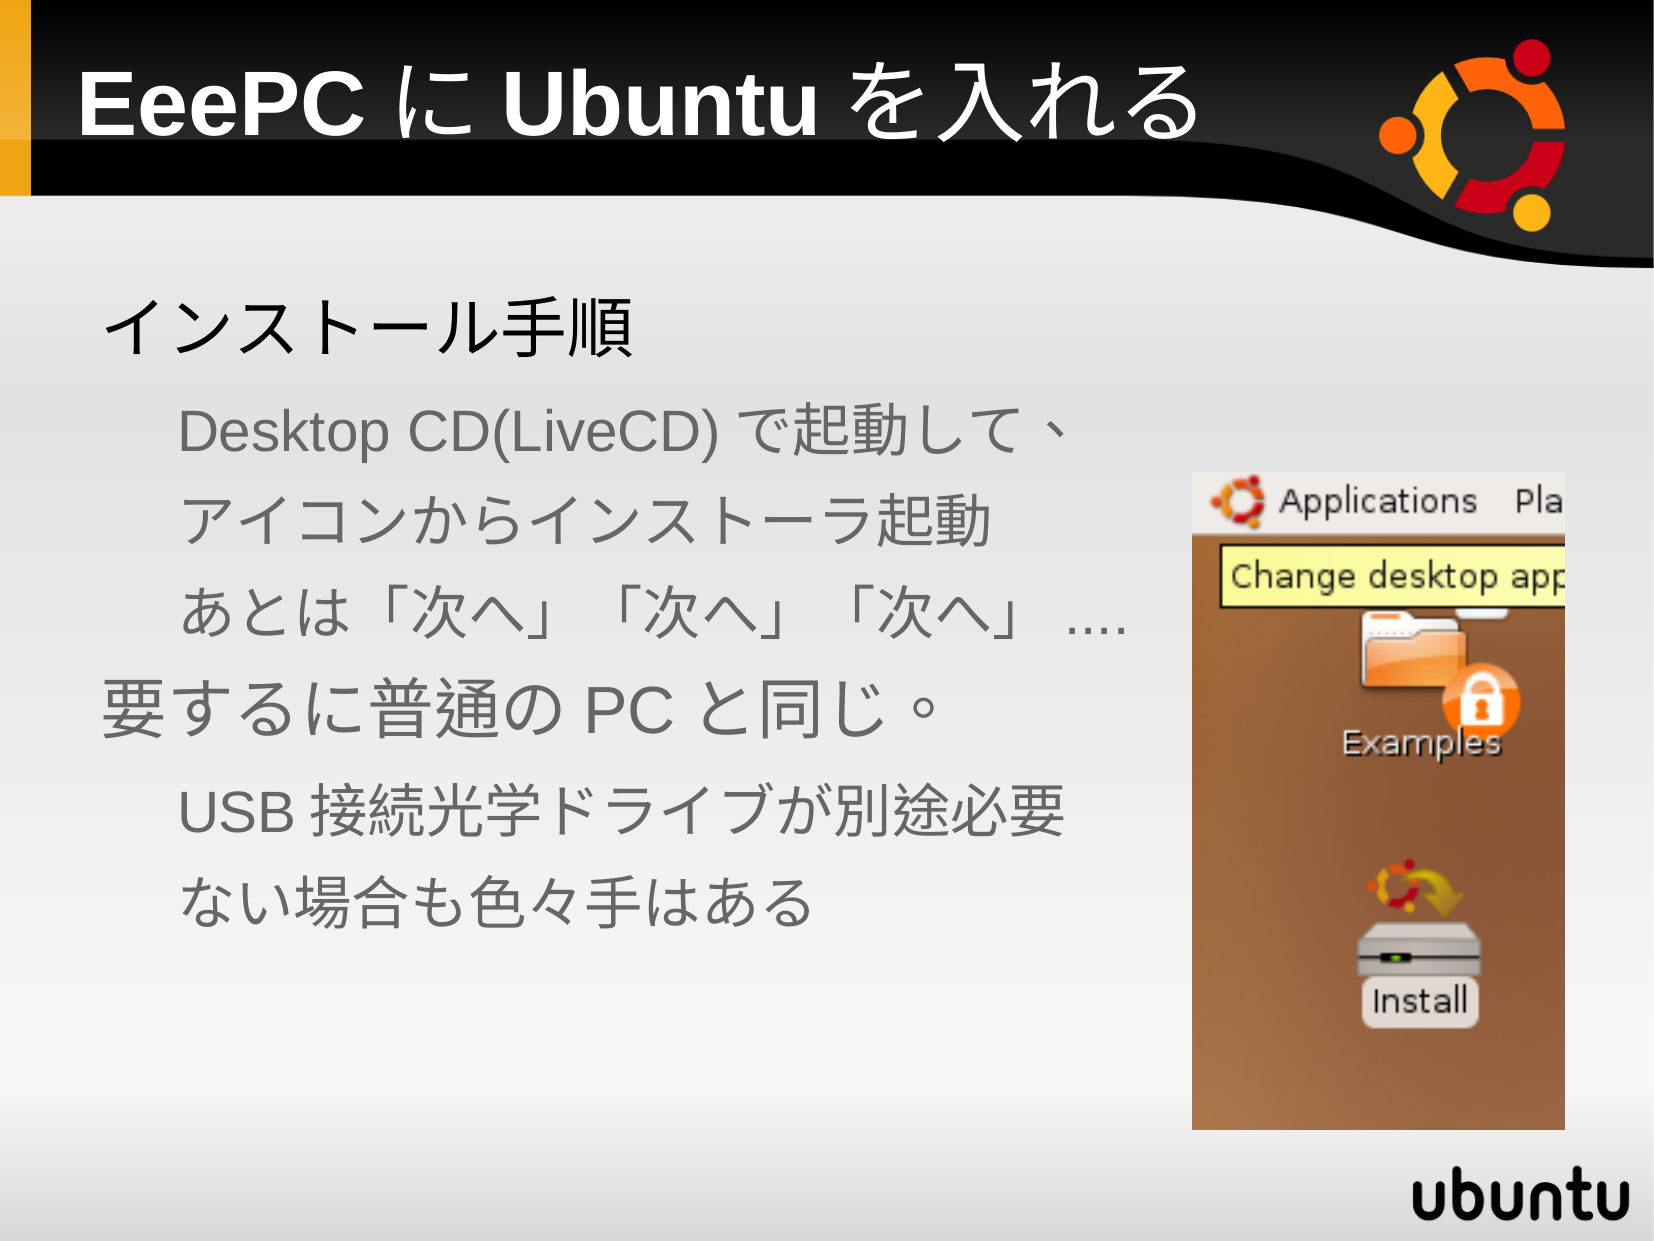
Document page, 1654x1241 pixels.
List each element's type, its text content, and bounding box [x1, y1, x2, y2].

title EeePCにUbuntuを入れる [76, 0, 1565, 208]
picture [0, 0, 1654, 1241]
list インストール手順 Desktop CD(LiveCD)で起動して、 アイコンからインストーラ起動 あとは「次へ」「次へ」「次へ」.... 要するに普通のPCと同じ。 USB接続光学ドライブが別途必要 ない場合も色々手はある [82, 290, 1571, 1109]
